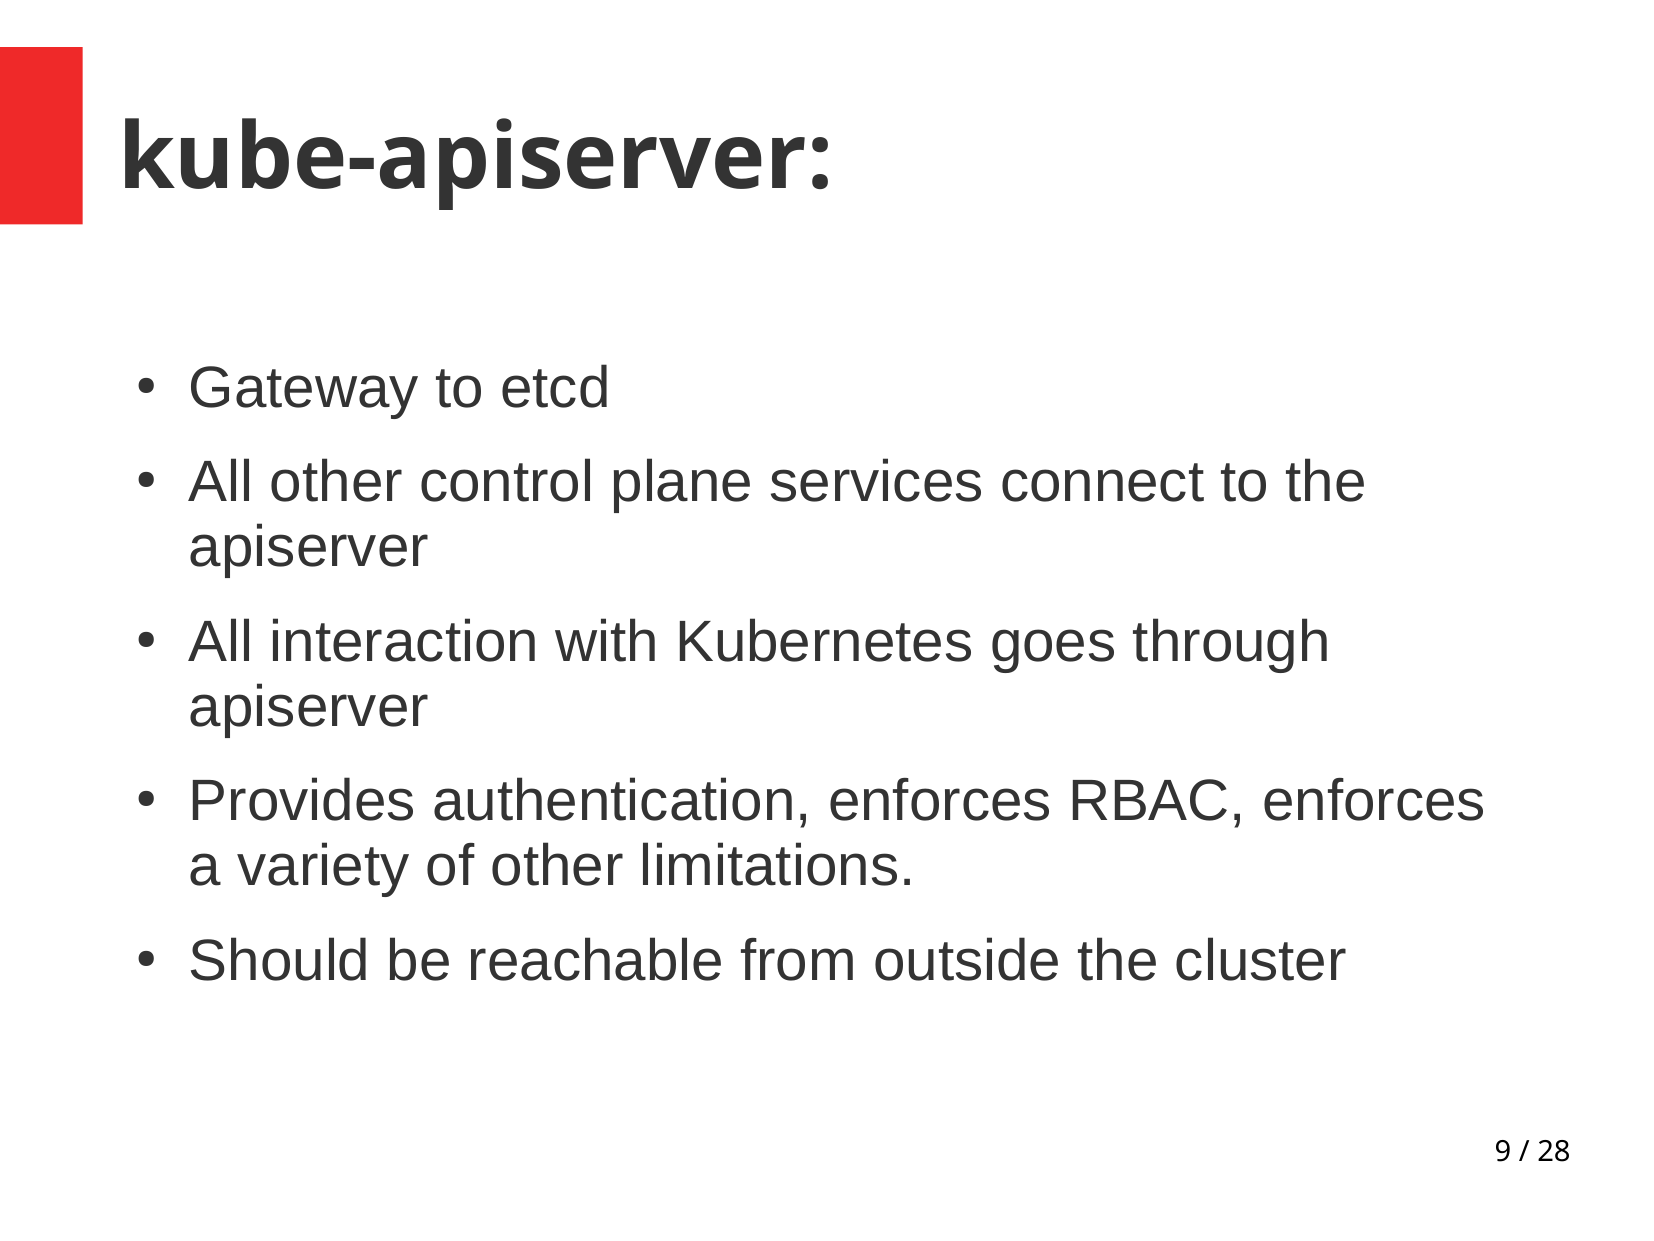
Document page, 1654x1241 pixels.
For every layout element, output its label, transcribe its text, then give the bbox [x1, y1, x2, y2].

list Gateway to etcd All other control plane services connect to the apiserver All interaction with Kubernetes goes through apiserver Provides authentication, enforces RBAC, enforces a variety of other limitations. Should be reachable from outside the cluster [118, 354, 1536, 1074]
title kube-apiserver: [118, 49, 1571, 257]
